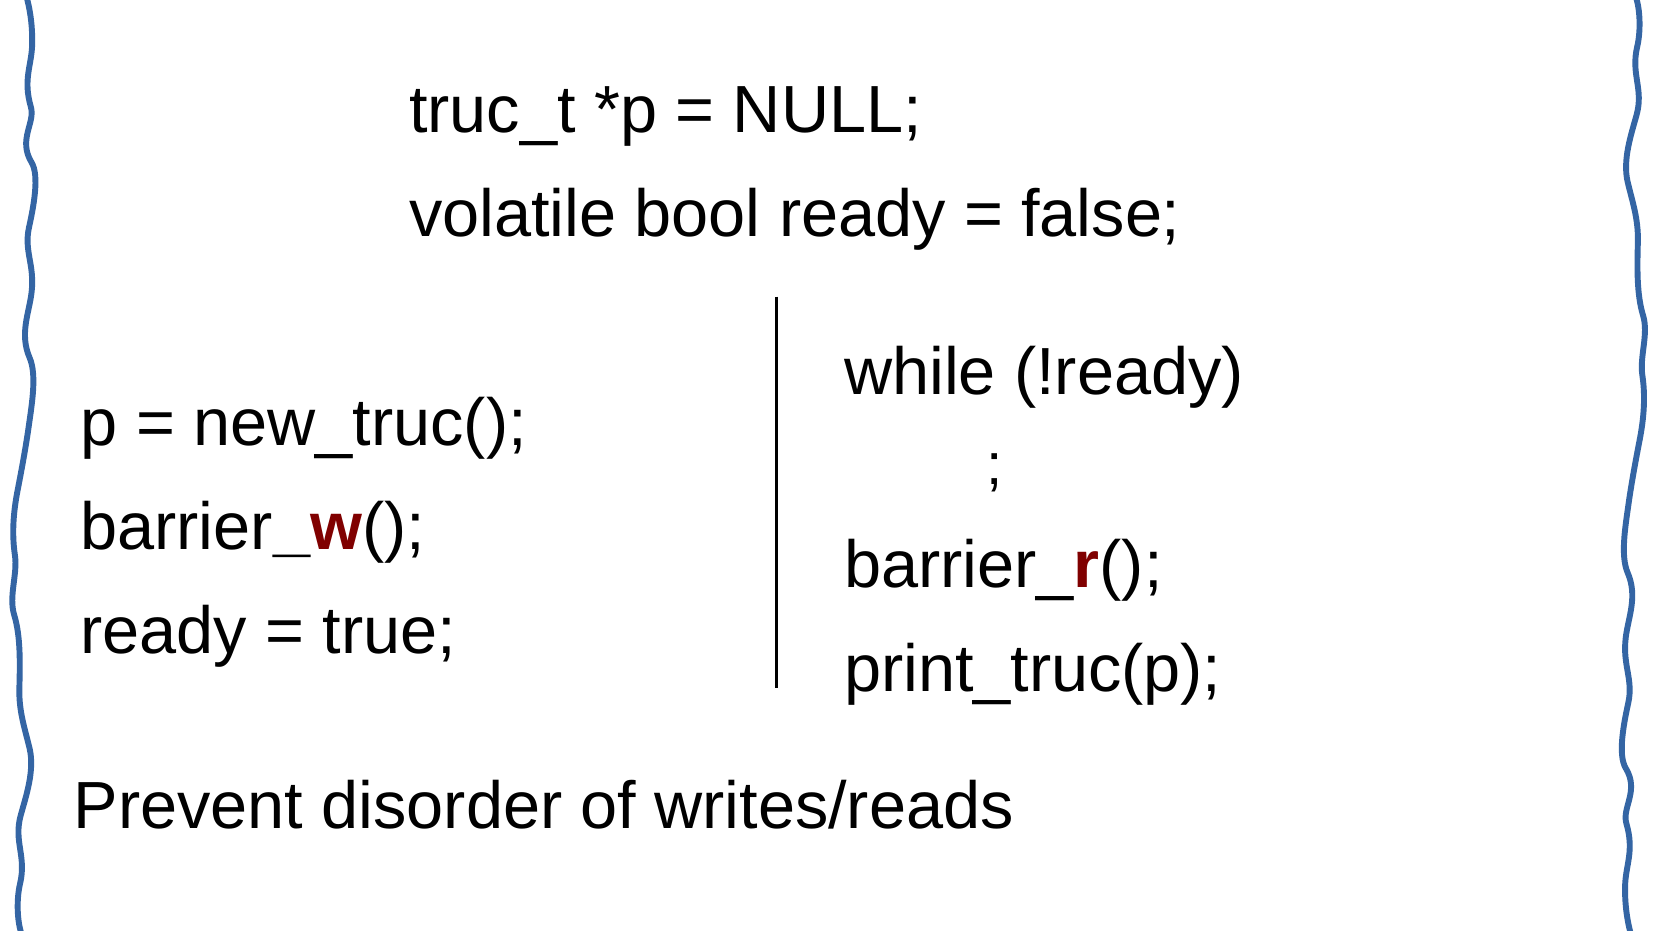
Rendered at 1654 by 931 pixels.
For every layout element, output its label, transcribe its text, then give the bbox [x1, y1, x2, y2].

list truc_t *p = NULL; volatile bool ready = false; [409, 71, 1346, 319]
list Prevent disorder of writes/reads [73, 768, 1580, 870]
list while (!ready) ; barrier_r(); print_truc(p); [844, 229, 1571, 768]
list p = new_truc(); barrier_w(); ready = true; [80, 176, 807, 716]
